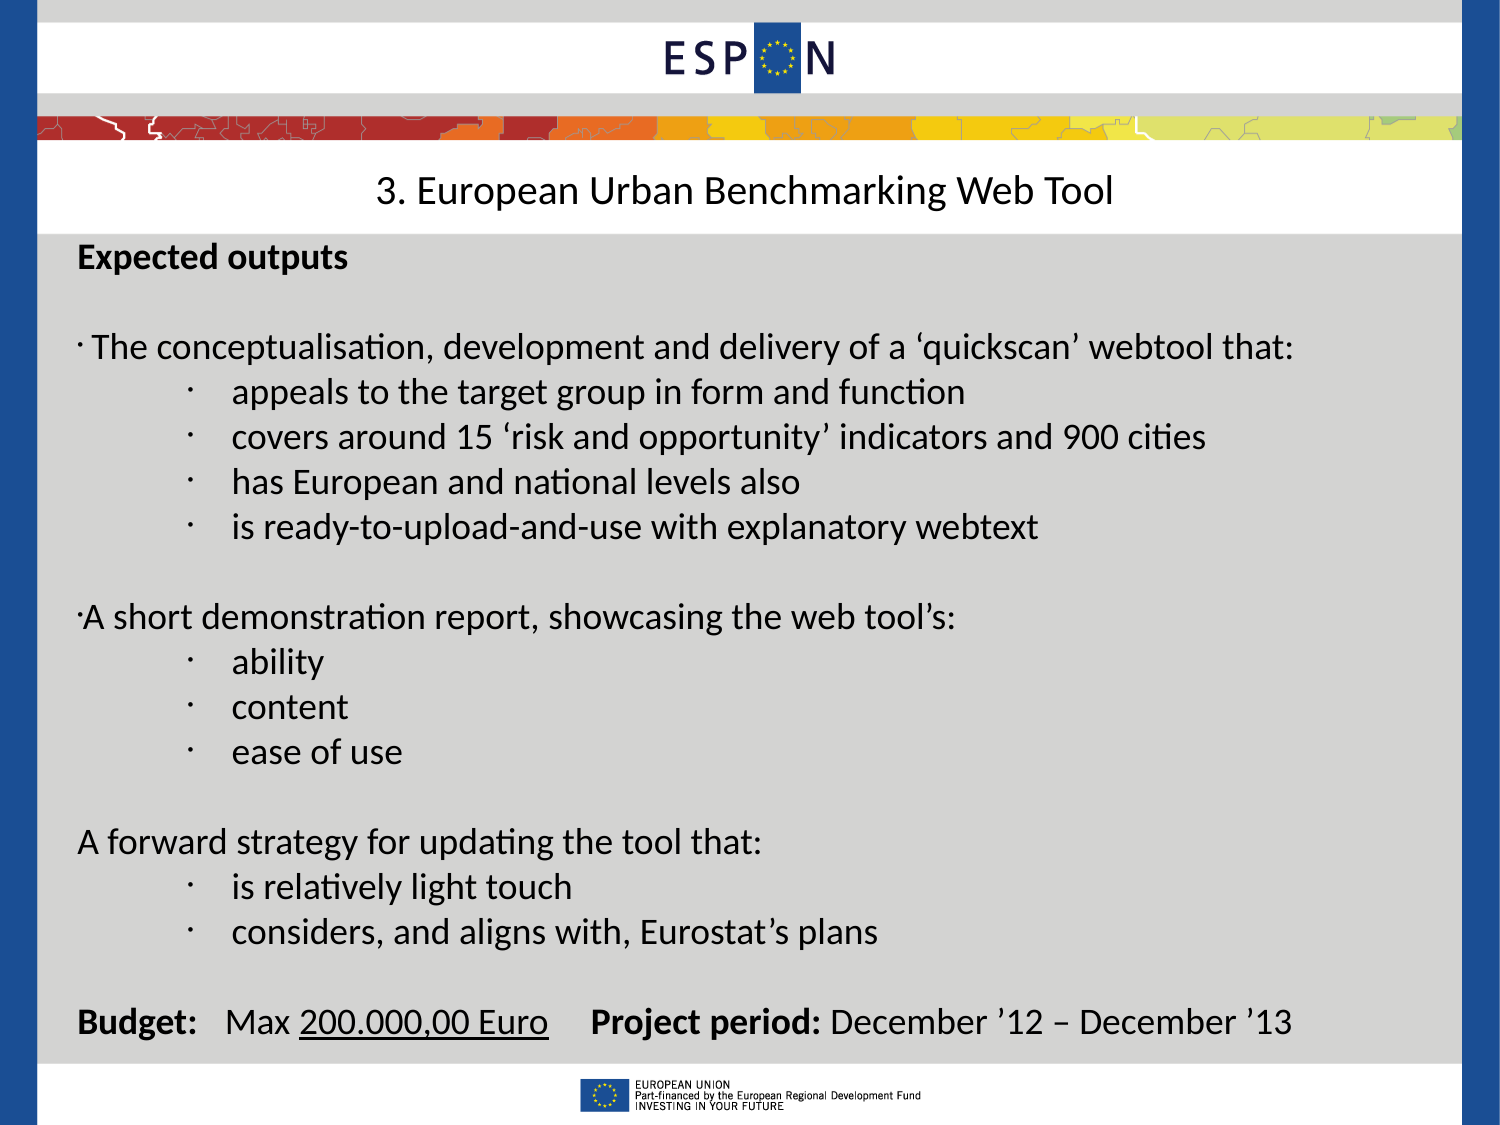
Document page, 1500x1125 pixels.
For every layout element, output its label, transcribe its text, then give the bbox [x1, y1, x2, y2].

picture [0, 0, 1500, 1125]
text_box Expected outputs The conceptualisation, development and delivery of a ‘quickscan’ webtool that: appeals to the target group in form and function covers around 15 ‘risk and opportunity’ indicators and 900 cities has European and national levels also is ready-to-upload-and-use with explanatory webtext A short demonstration report, showcasing the web tool’s: ability content ease of use A forward strategy for updating the tool that: is relatively light touch considers, and aligns with, Eurostat’s plans Budget: Max 200.000,00 Euro Project period: December ’12 – December ’13 [62, 224, 1463, 1088]
text_box 3. European Urban Benchmarking Web Tool [37, 149, 1463, 225]
